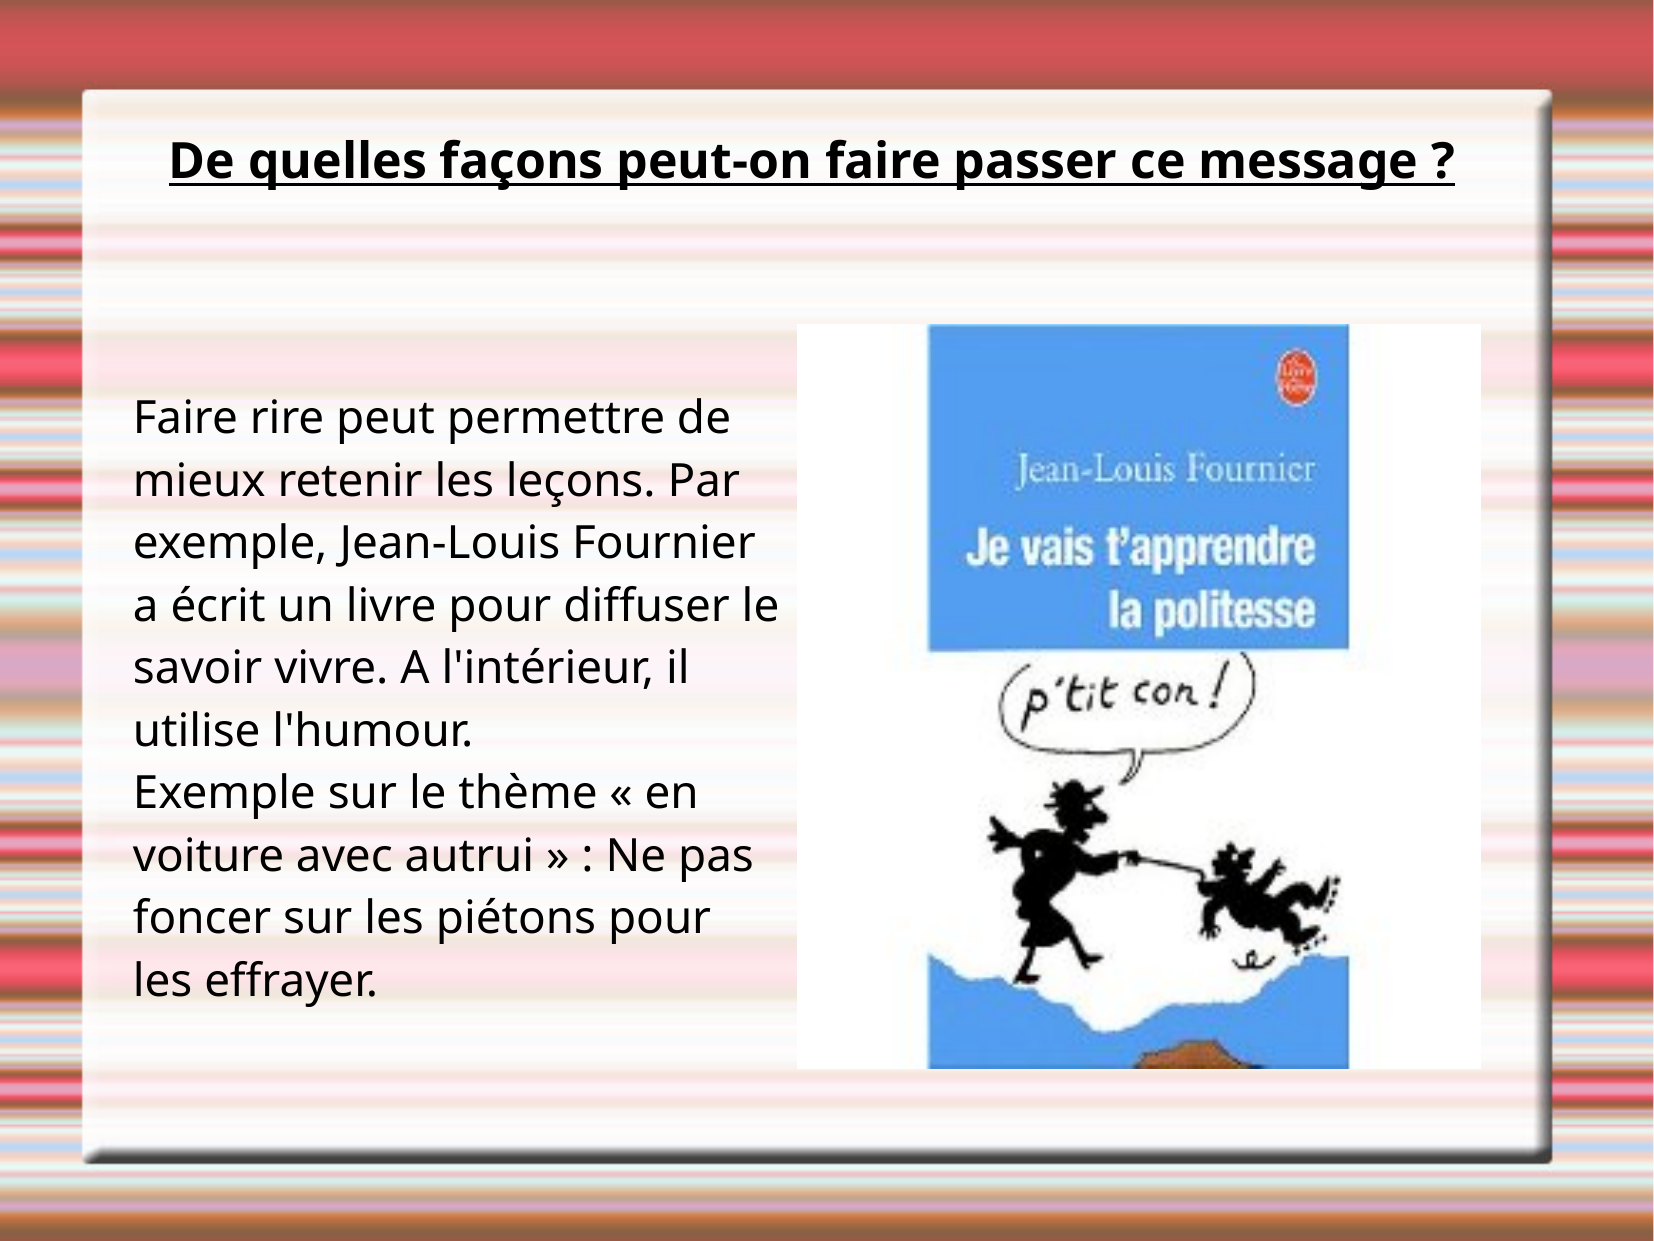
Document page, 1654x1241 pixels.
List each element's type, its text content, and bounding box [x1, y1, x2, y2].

text_box De quelles façons peut-on faire passer ce message ? [88, 118, 1536, 249]
picture [0, 0, 1654, 1241]
text_box Faire rire peut permettre de mieux retenir les leçons. Par exemple, Jean-Louis Fournier a écrit un livre pour diffuser le savoir vivre. A l'intérieur, il utilise l'humour. Exemple sur le thème « en voiture avec autrui » : Ne pas foncer sur les piétons pour les effrayer. [118, 377, 798, 945]
